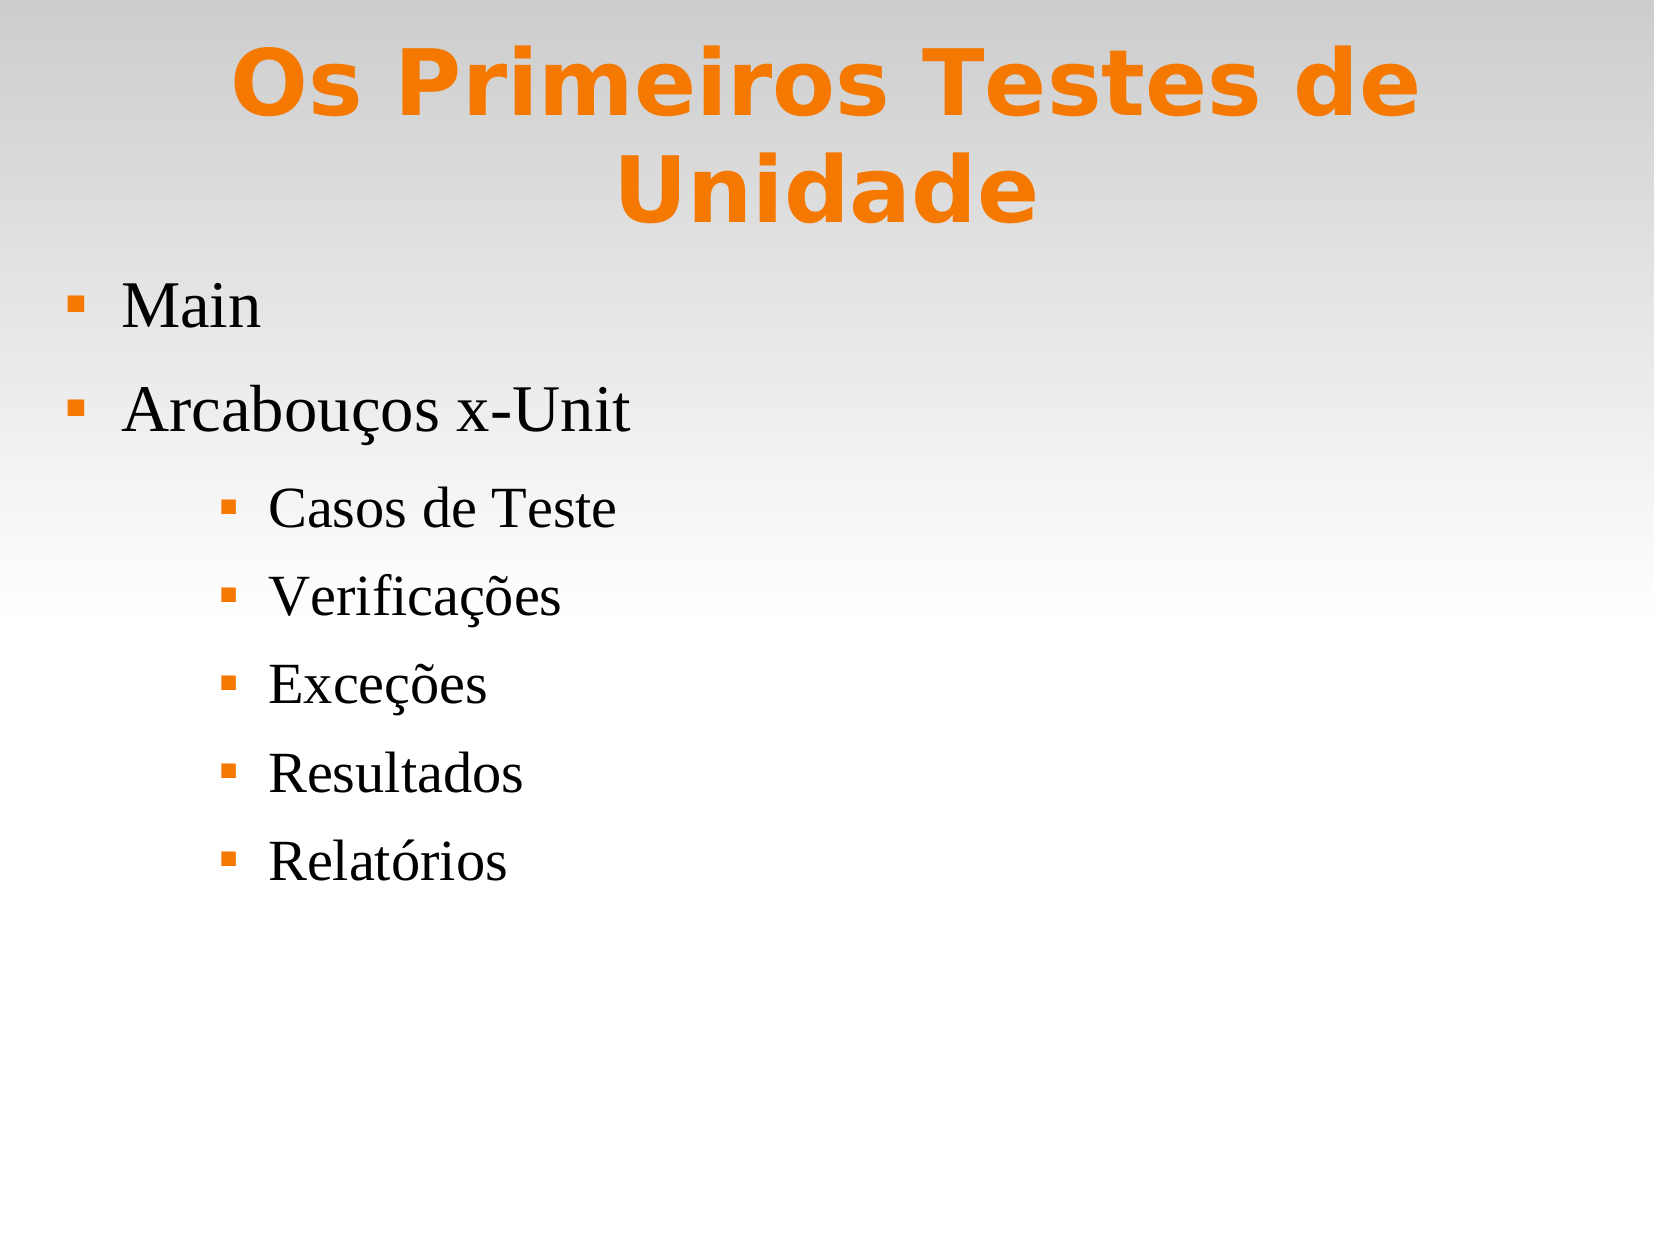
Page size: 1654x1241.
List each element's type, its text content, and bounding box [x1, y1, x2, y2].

title Os Primeiros Testes de Unidade [32, 30, 1622, 245]
list Main Arcabouços x-Unit Casos de Teste Verificações Exceções Resultados Relatórios [32, 268, 1622, 937]
